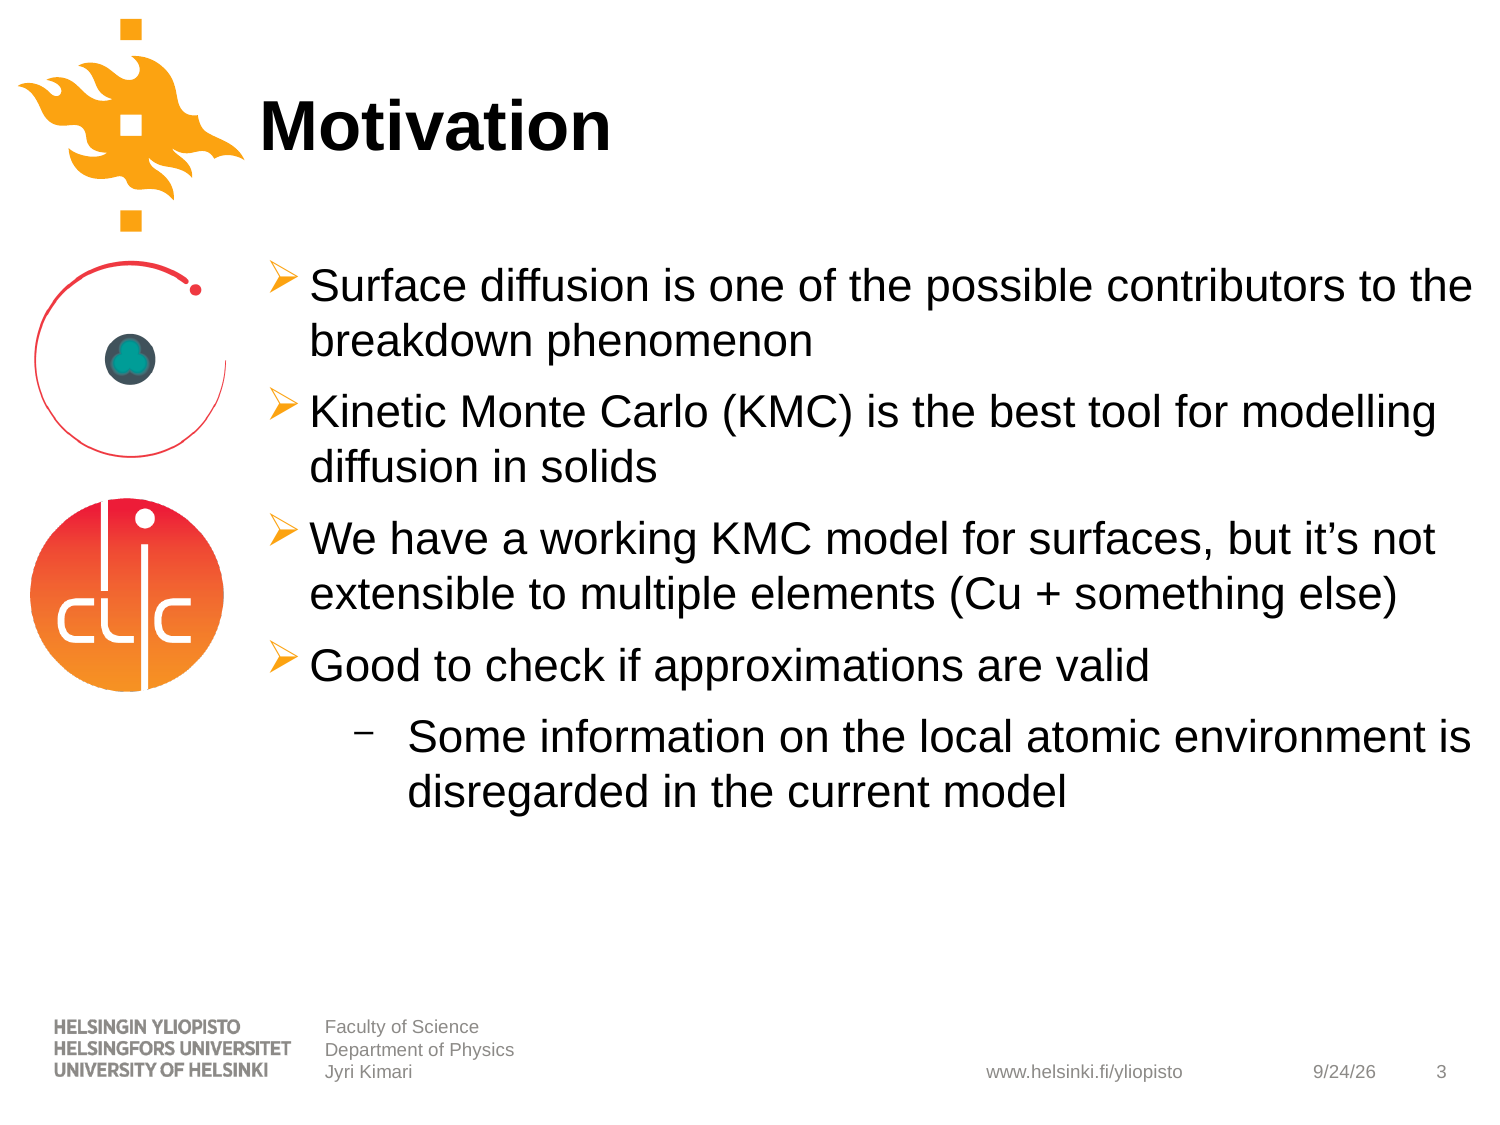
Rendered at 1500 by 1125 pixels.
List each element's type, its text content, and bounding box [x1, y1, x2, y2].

picture [53, 1017, 292, 1079]
list Surface diffusion is one of the possible contributors to the breakdown phenomenon Kinetic Monte Carlo (KMC) is the best tool for modelling diffusion in solids We have a working KMC model for surfaces, but it’s not extensible to multiple elements (Cu + something else) Good to check if approximations are valid Some information on the local atomic environment is disregarded in the current model [265, 255, 1498, 988]
title Motivation [259, 30, 1447, 214]
footer Faculty of Science Department of Physics Jyri Kimari [324, 1011, 750, 1083]
slide_number 10 [1376, 1011, 1447, 1083]
slide_number 11/14/18 [1230, 1011, 1376, 1083]
picture [0, 255, 272, 740]
